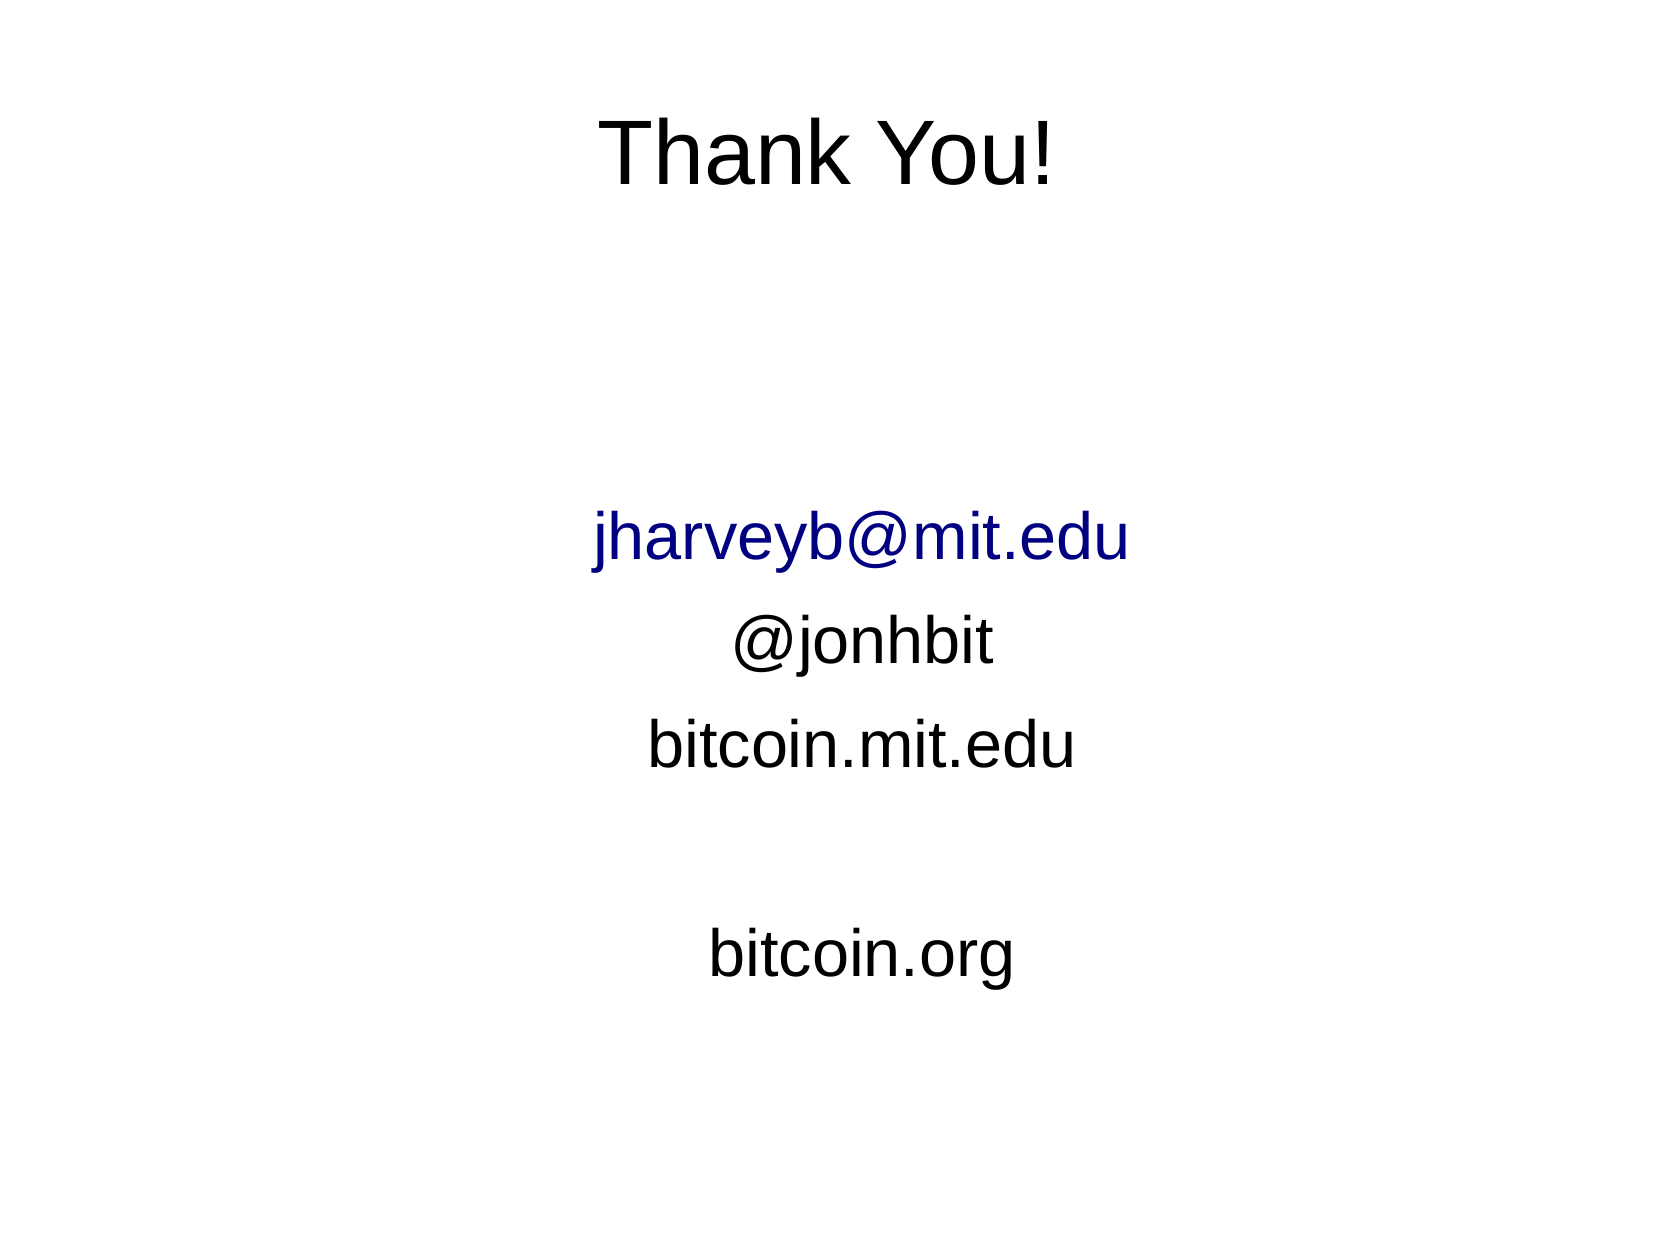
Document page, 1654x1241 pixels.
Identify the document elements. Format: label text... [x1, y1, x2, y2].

list jharveyb@mit.edu @jonhbit bitcoin.mit.edu bitcoin.org [82, 290, 1571, 1010]
title Thank You! [82, 49, 1571, 257]
